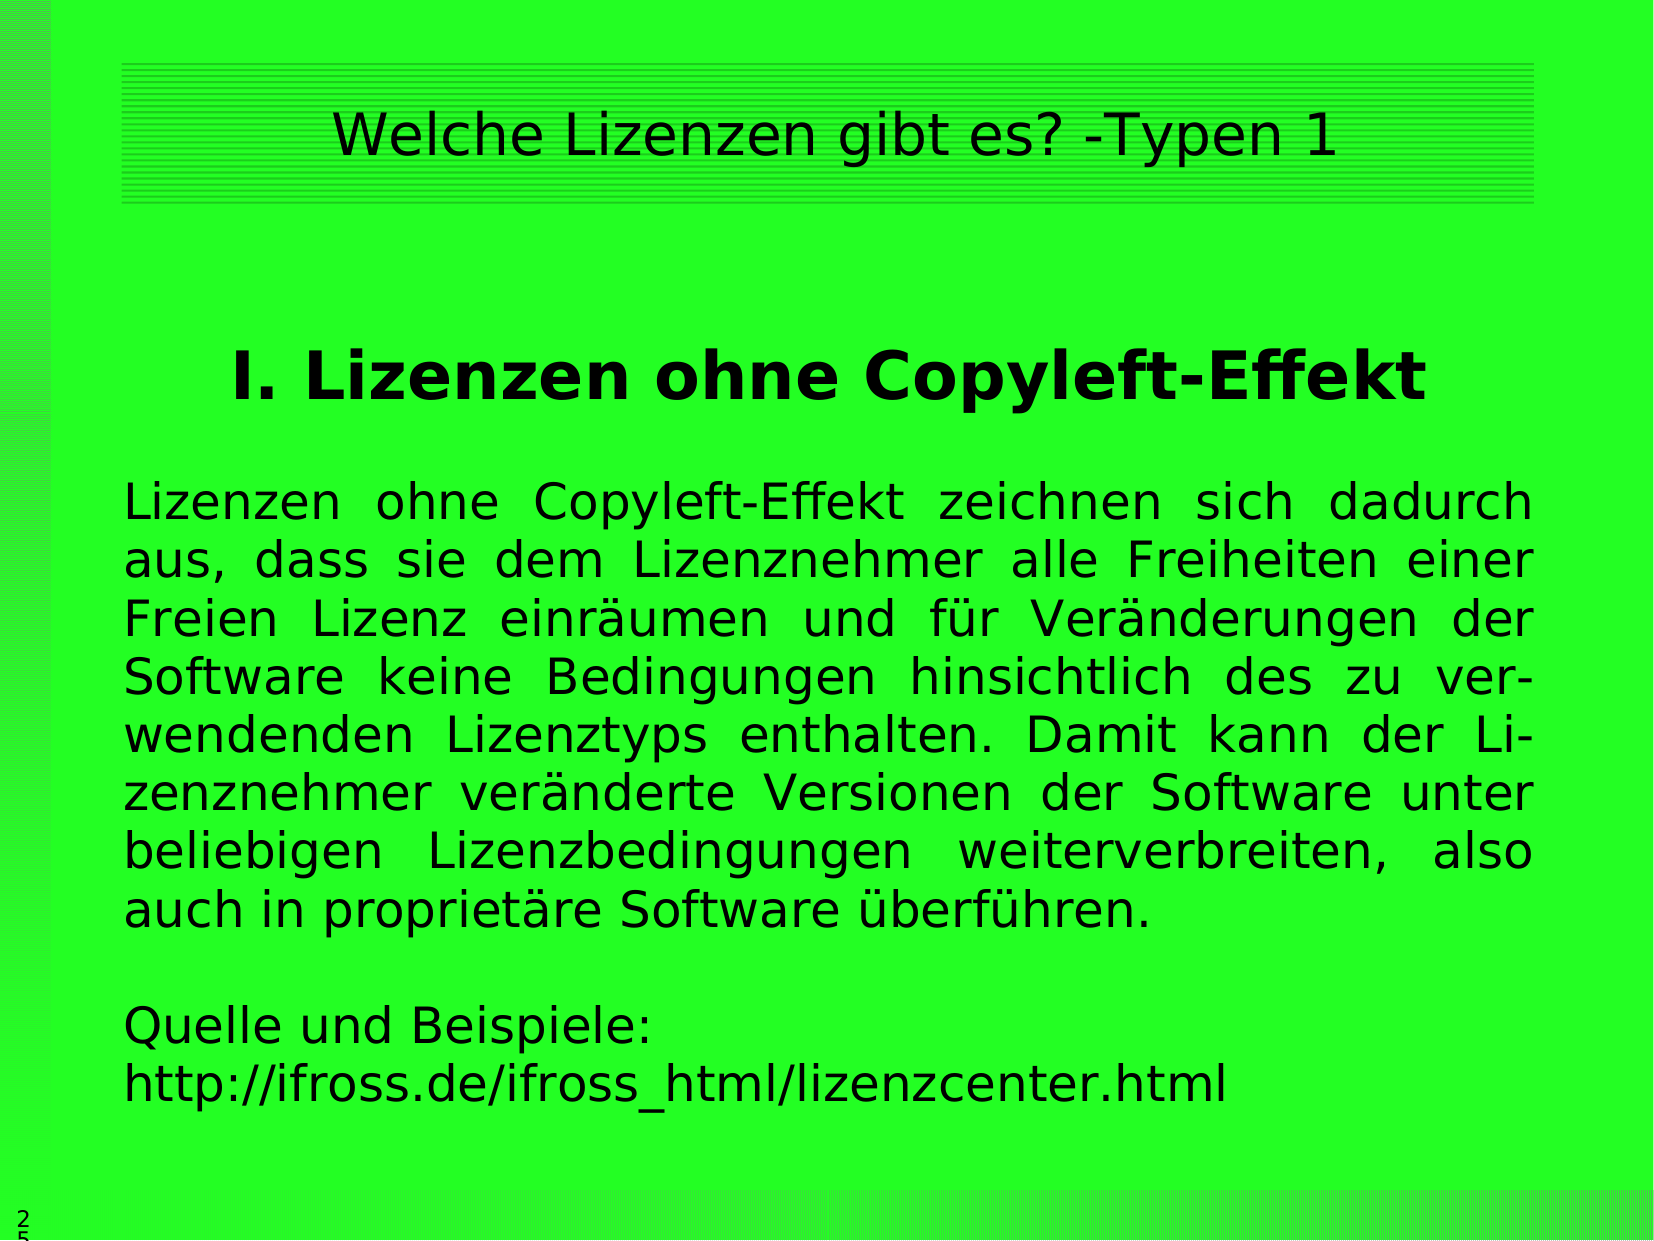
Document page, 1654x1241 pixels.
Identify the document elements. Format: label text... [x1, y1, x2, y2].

title Welche Lizenzen gibt es? -Typen 1 [151, 56, 1503, 215]
subtitle I. Lizenzen ohne Copyleft-Effekt Lizenzen ohne Copyleft-Effekt zeichnen sich dadurch aus, dass sie dem Lizenznehmer alle Freiheiten einer Freien Lizenz einräumen und für Veränderungen der Software keine Bedingungen hinsichtlich des zu ver-wendenden Lizenztyps enthalten. Damit kann der Li-zenznehmer veränderte Versionen der Software unter beliebigen Lizenzbedingungen weiterverbreiten, also auch in proprietäre Software überführen. Quelle und Beispiele: http://ifross.de/ifross_html/lizenzcenter.html [123, 293, 1536, 1157]
